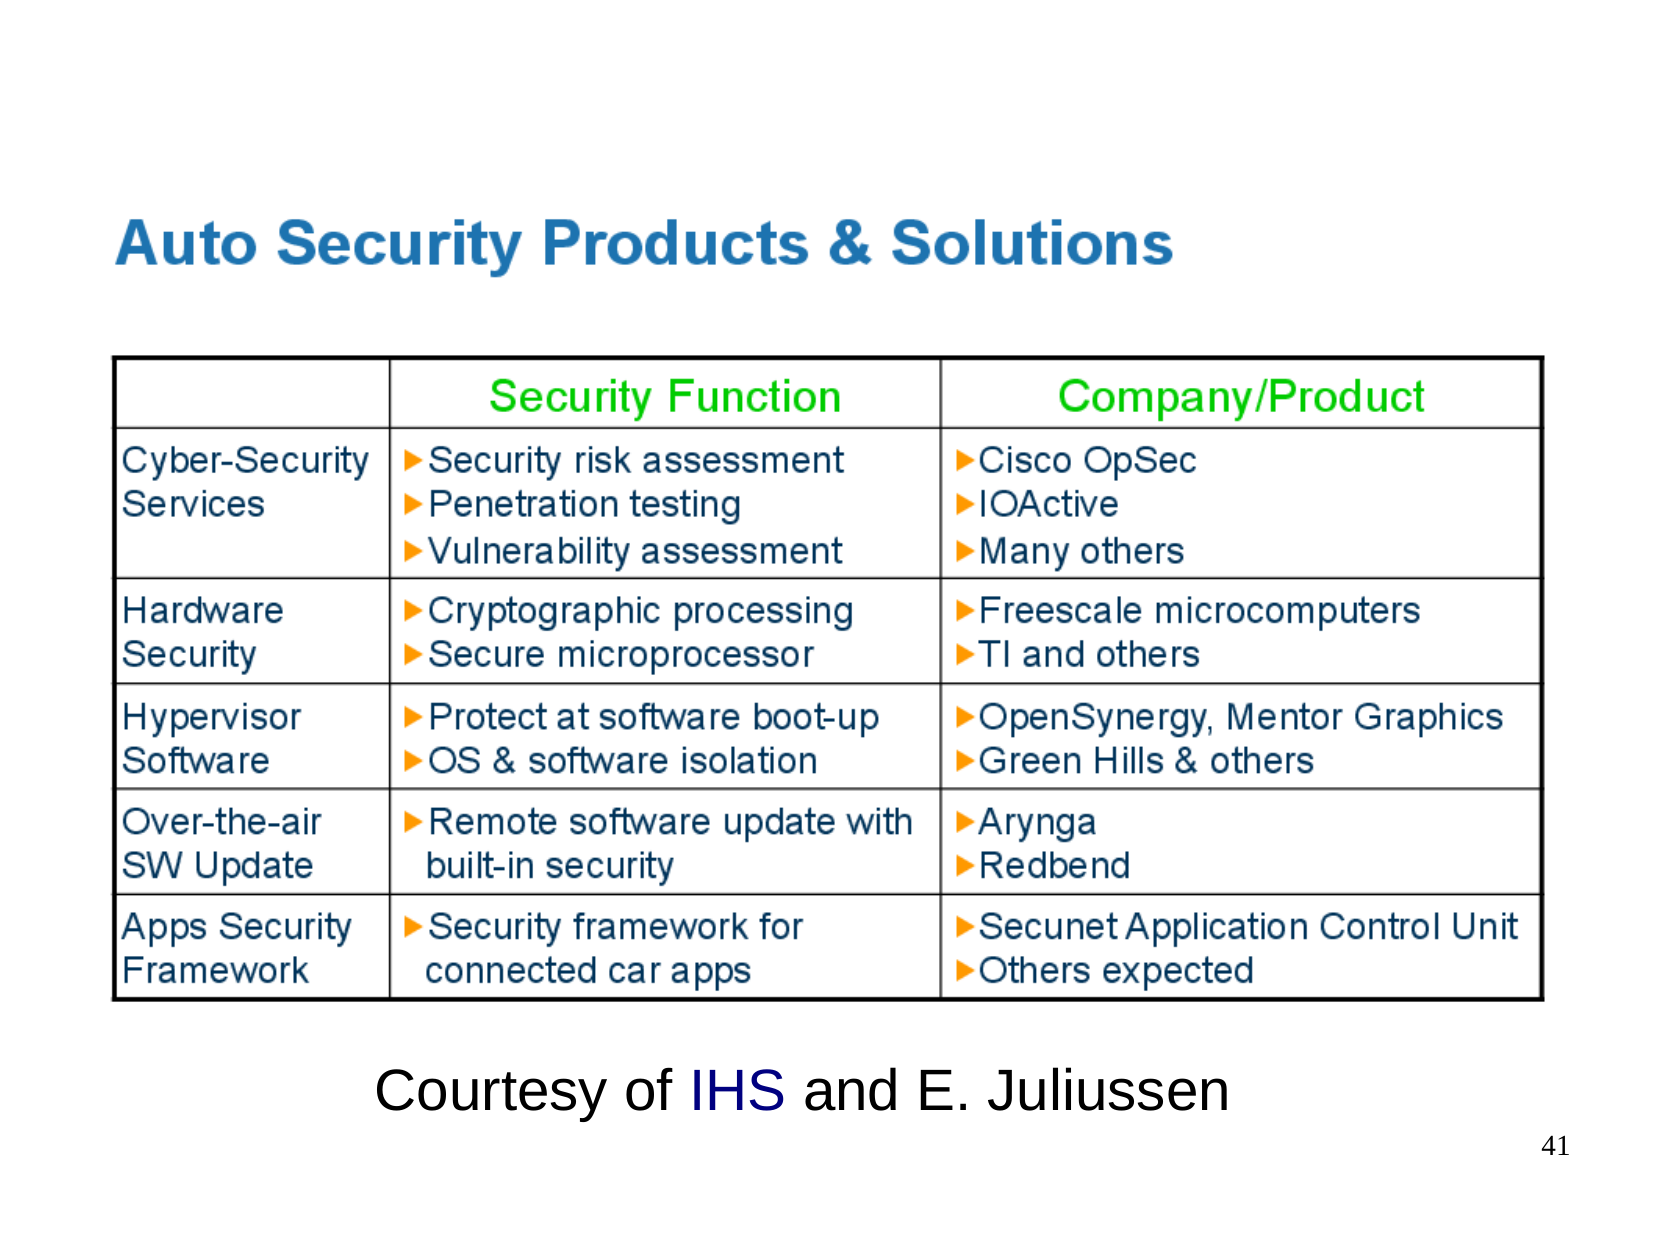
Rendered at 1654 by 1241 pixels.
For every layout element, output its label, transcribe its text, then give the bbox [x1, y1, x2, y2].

picture [103, 207, 1562, 1038]
text_box Courtesy of IHS and E. Juliussen [360, 1050, 1247, 1130]
